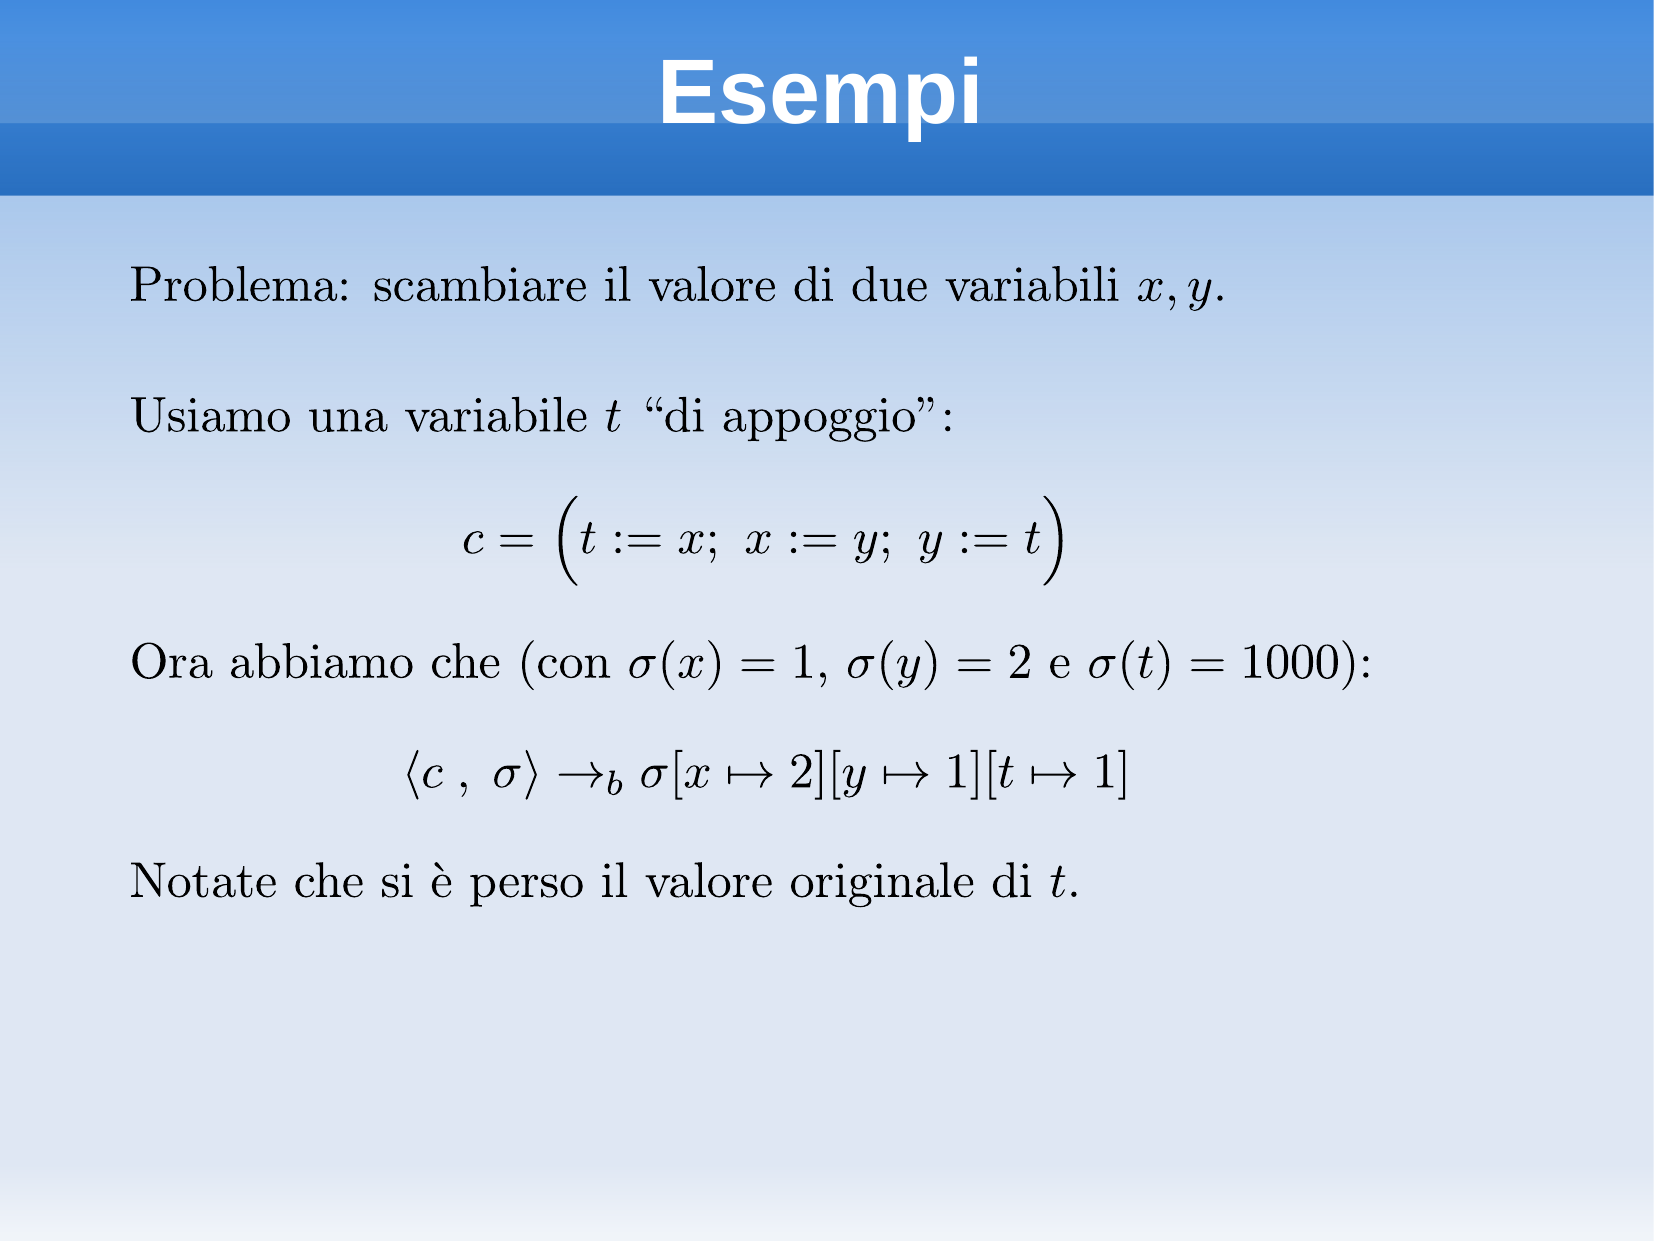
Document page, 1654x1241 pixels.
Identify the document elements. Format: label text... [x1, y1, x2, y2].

title Esempi [76, 0, 1565, 188]
text_box [129, 266, 1373, 908]
picture [0, 0, 1654, 1241]
